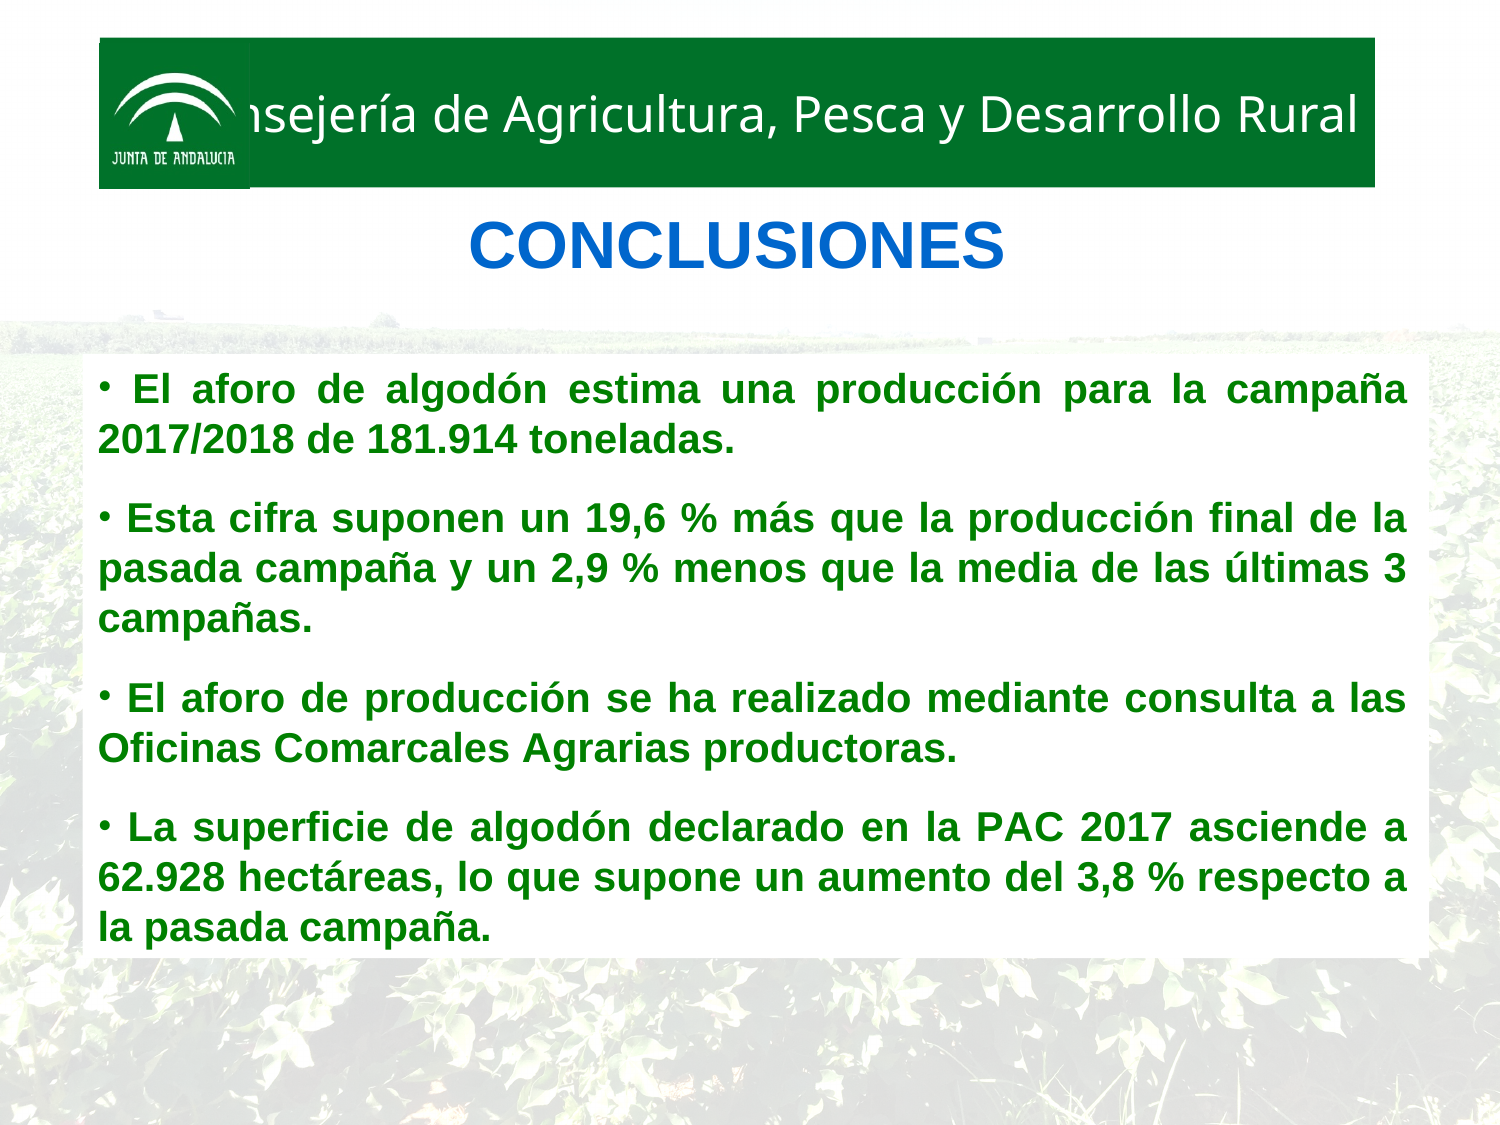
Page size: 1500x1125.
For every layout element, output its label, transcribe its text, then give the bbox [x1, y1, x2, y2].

text_box El aforo de algodón estima una producción para la campaña 2017/2018 de 181.914 toneladas. Esta cifra suponen un 19,6 % más que la producción final de la pasada campaña y un 2,9 % menos que la media de las últimas 3 campañas. El aforo de producción se ha realizado mediante consulta a las Oficinas Comarcales Agrarias productoras. La superficie de algodón declarado en la PAC 2017 asciende a 62.928 hectáreas, lo que supone un aumento del 3,8 % respecto a la pasada campaña. [82, 353, 1430, 959]
text_box CONCLUSIONES [74, 212, 1400, 293]
picture [0, 0, 1500, 1125]
title Consejería de Agricultura, Pesca y Desarrollo Rural [99, 37, 1375, 188]
